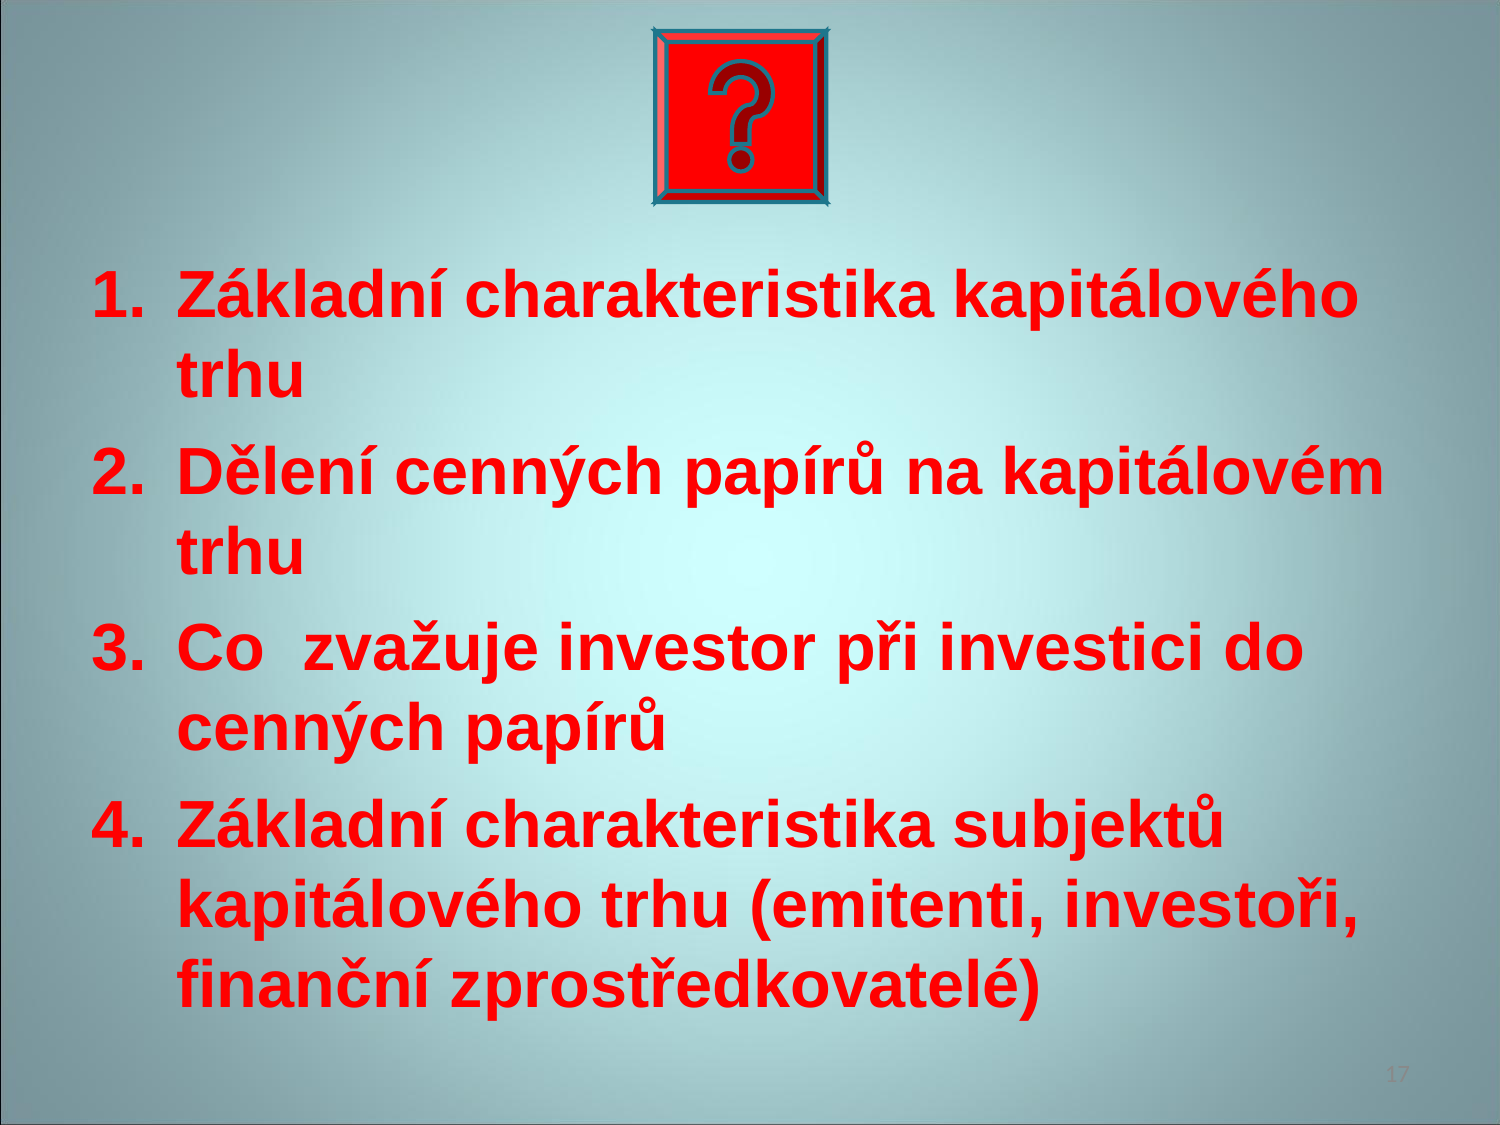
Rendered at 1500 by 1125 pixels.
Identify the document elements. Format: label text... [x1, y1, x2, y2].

list Základní charakteristika kapitálového trhu Dělení cenných papírů na kapitálovém trhu Co zvažuje investor při investici do cenných papírů Základní charakteristika subjektů kapitálového trhu (emitenti, investoři, finanční zprostředkovatelé) [76, 243, 1427, 1029]
text_box <číslo> [1074, 1042, 1426, 1103]
picture [0, 0, 1500, 1125]
text_box [656, 30, 827, 203]
